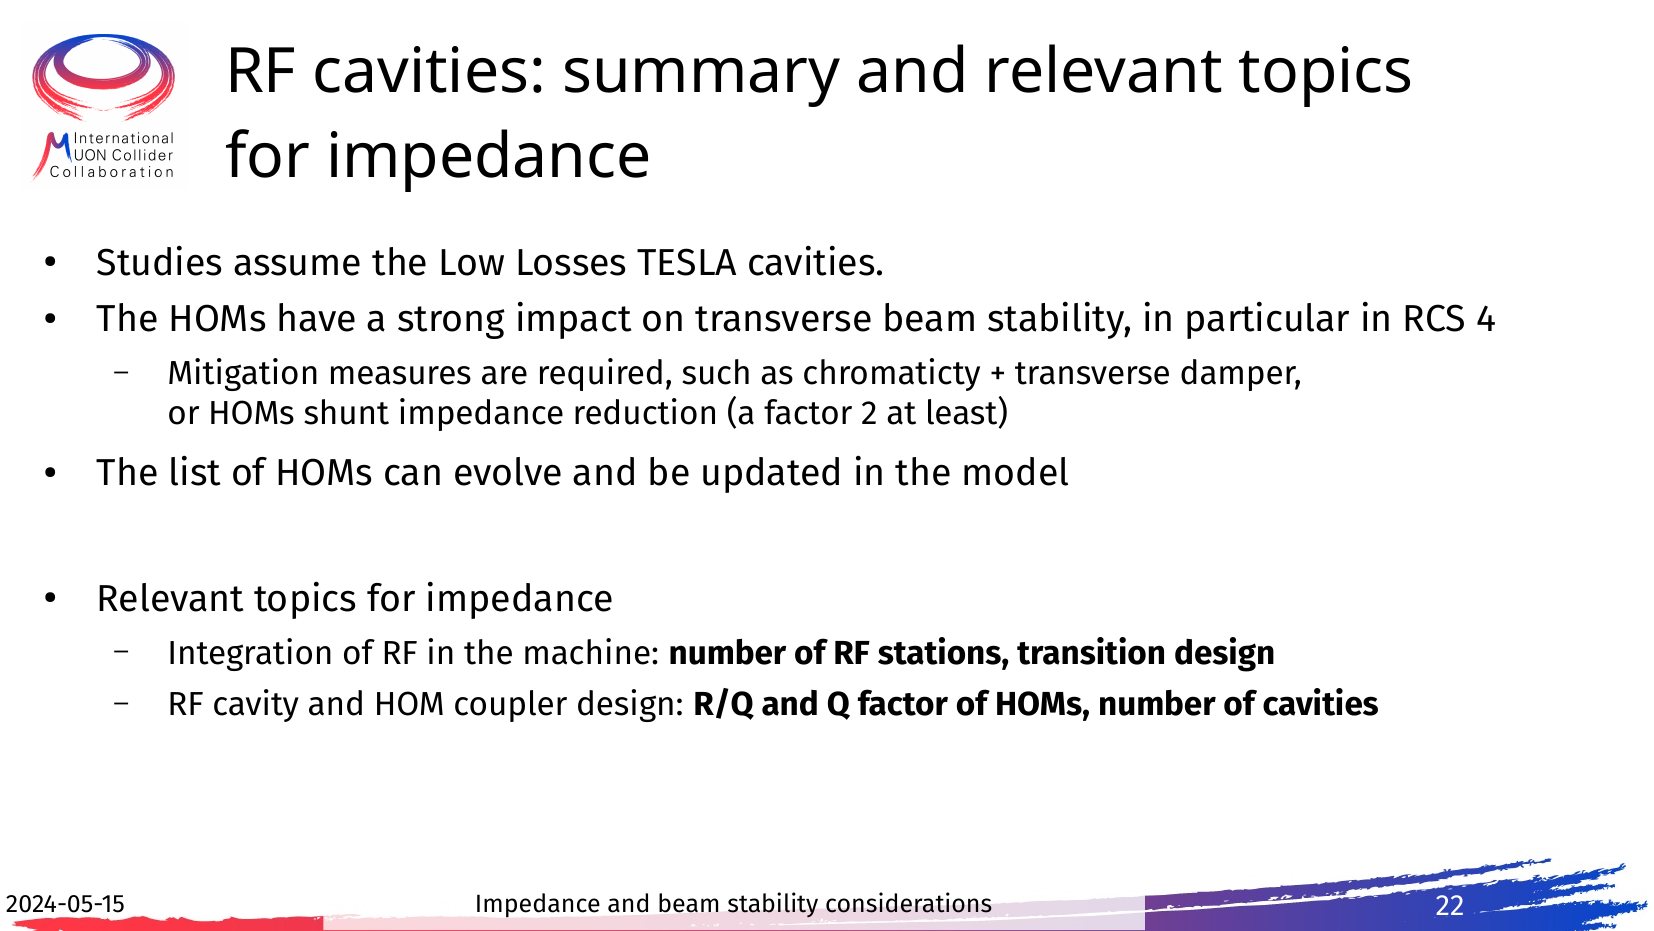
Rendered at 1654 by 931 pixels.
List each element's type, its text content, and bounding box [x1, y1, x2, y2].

picture [0, 848, 1654, 931]
title RF cavities: summary and relevant topics for impedance [225, 25, 1571, 188]
list Studies assume the Low Losses TESLA cavities. The HOMs have a strong impact on transverse beam stability, in particular in RCS 4 Mitigation measures are required, such as chromaticty + transverse damper, or HOMs shunt impedance reduction (a factor 2 at least) The list of HOMs can evolve and be updated in the model Relevant topics for impedance Integration of RF in the machine: number of RF stations, transition design RF cavity and HOM coupler design: R/Q and Q factor of HOMs, number of cavities [25, 240, 1619, 777]
picture [21, 21, 188, 189]
